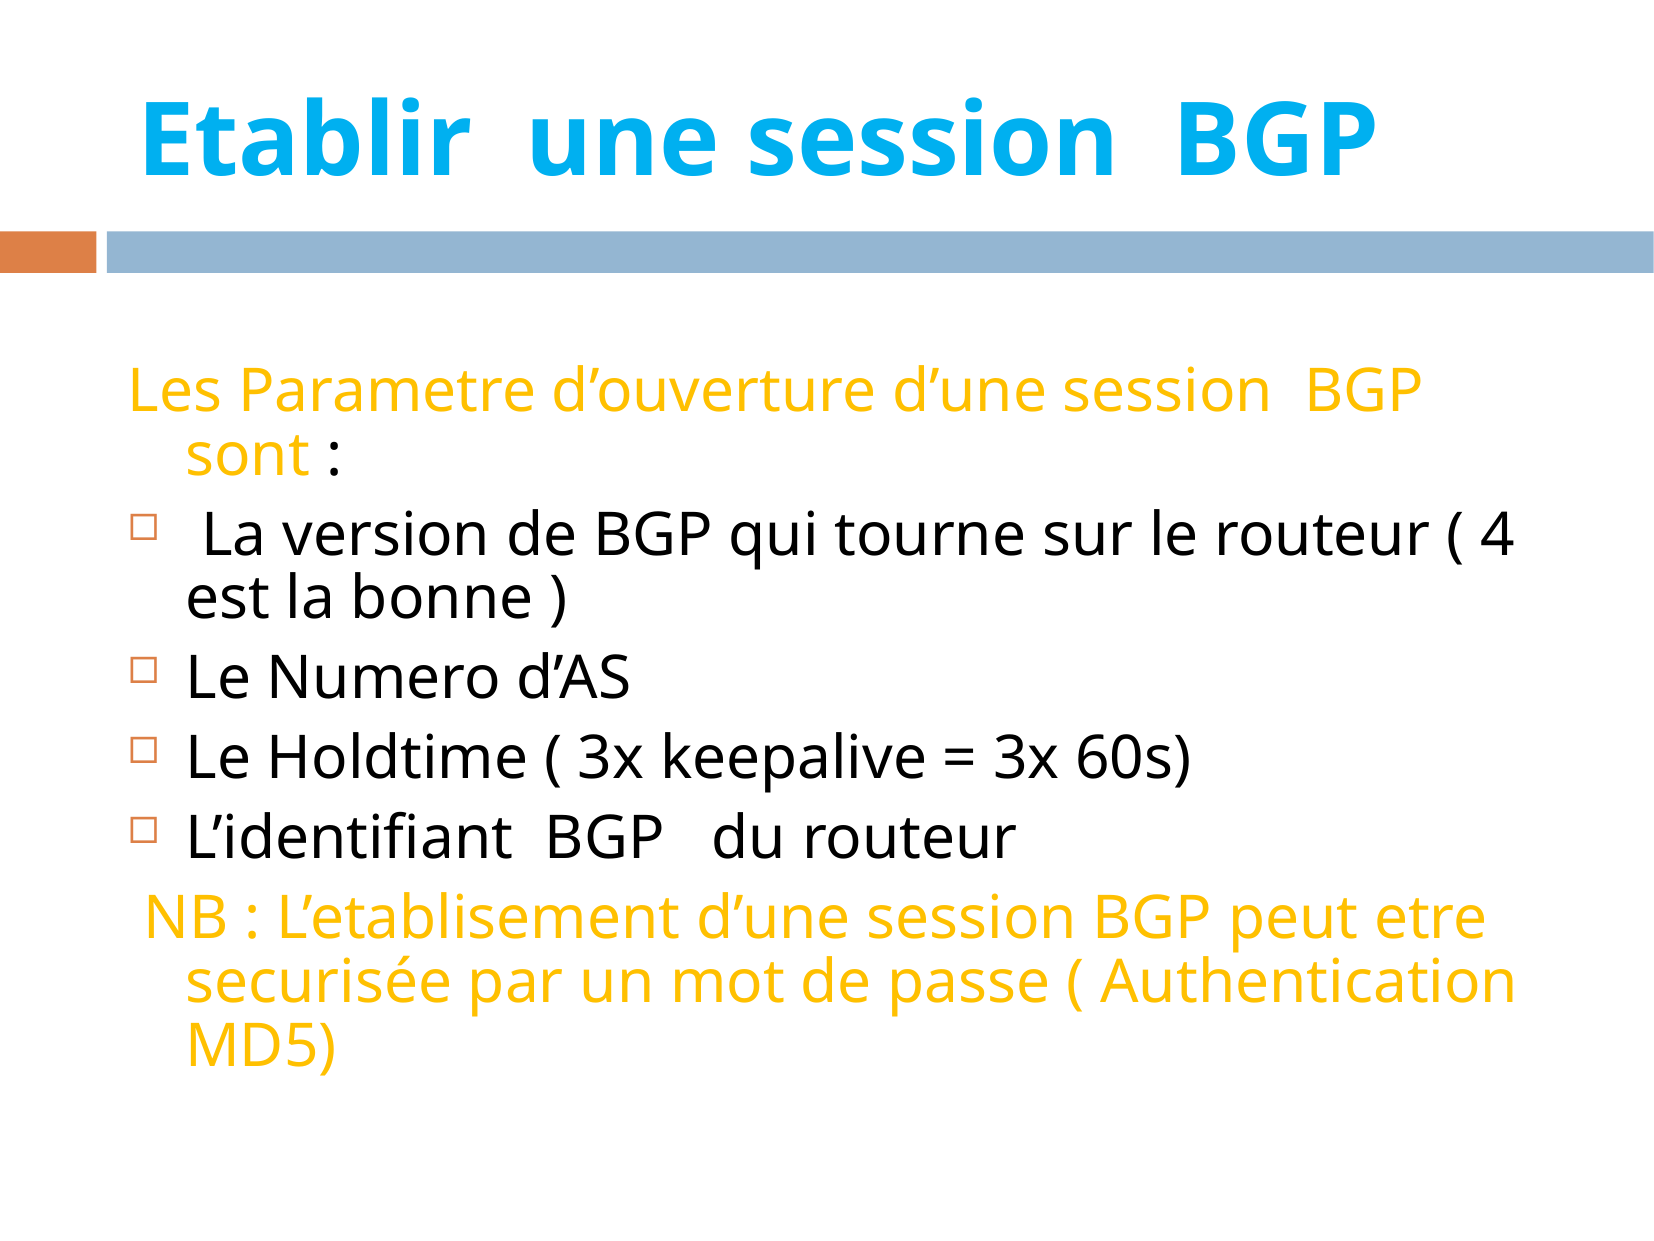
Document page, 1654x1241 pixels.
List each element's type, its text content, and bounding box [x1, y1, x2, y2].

list Les Parametre d’ouverture d’une session BGP sont : La version de BGP qui tourne sur le routeur ( 4 est la bonne ) Le Numero d’AS Le Holdtime ( 3x keepalive = 3x 60s) L’identifiant BGP du routeur NB : L’etablisement d’une session BGP peut etre securisée par un mot de passe ( Authentication MD5) [114, 257, 1548, 1099]
title Etablir une session BGP [123, 41, 1530, 249]
